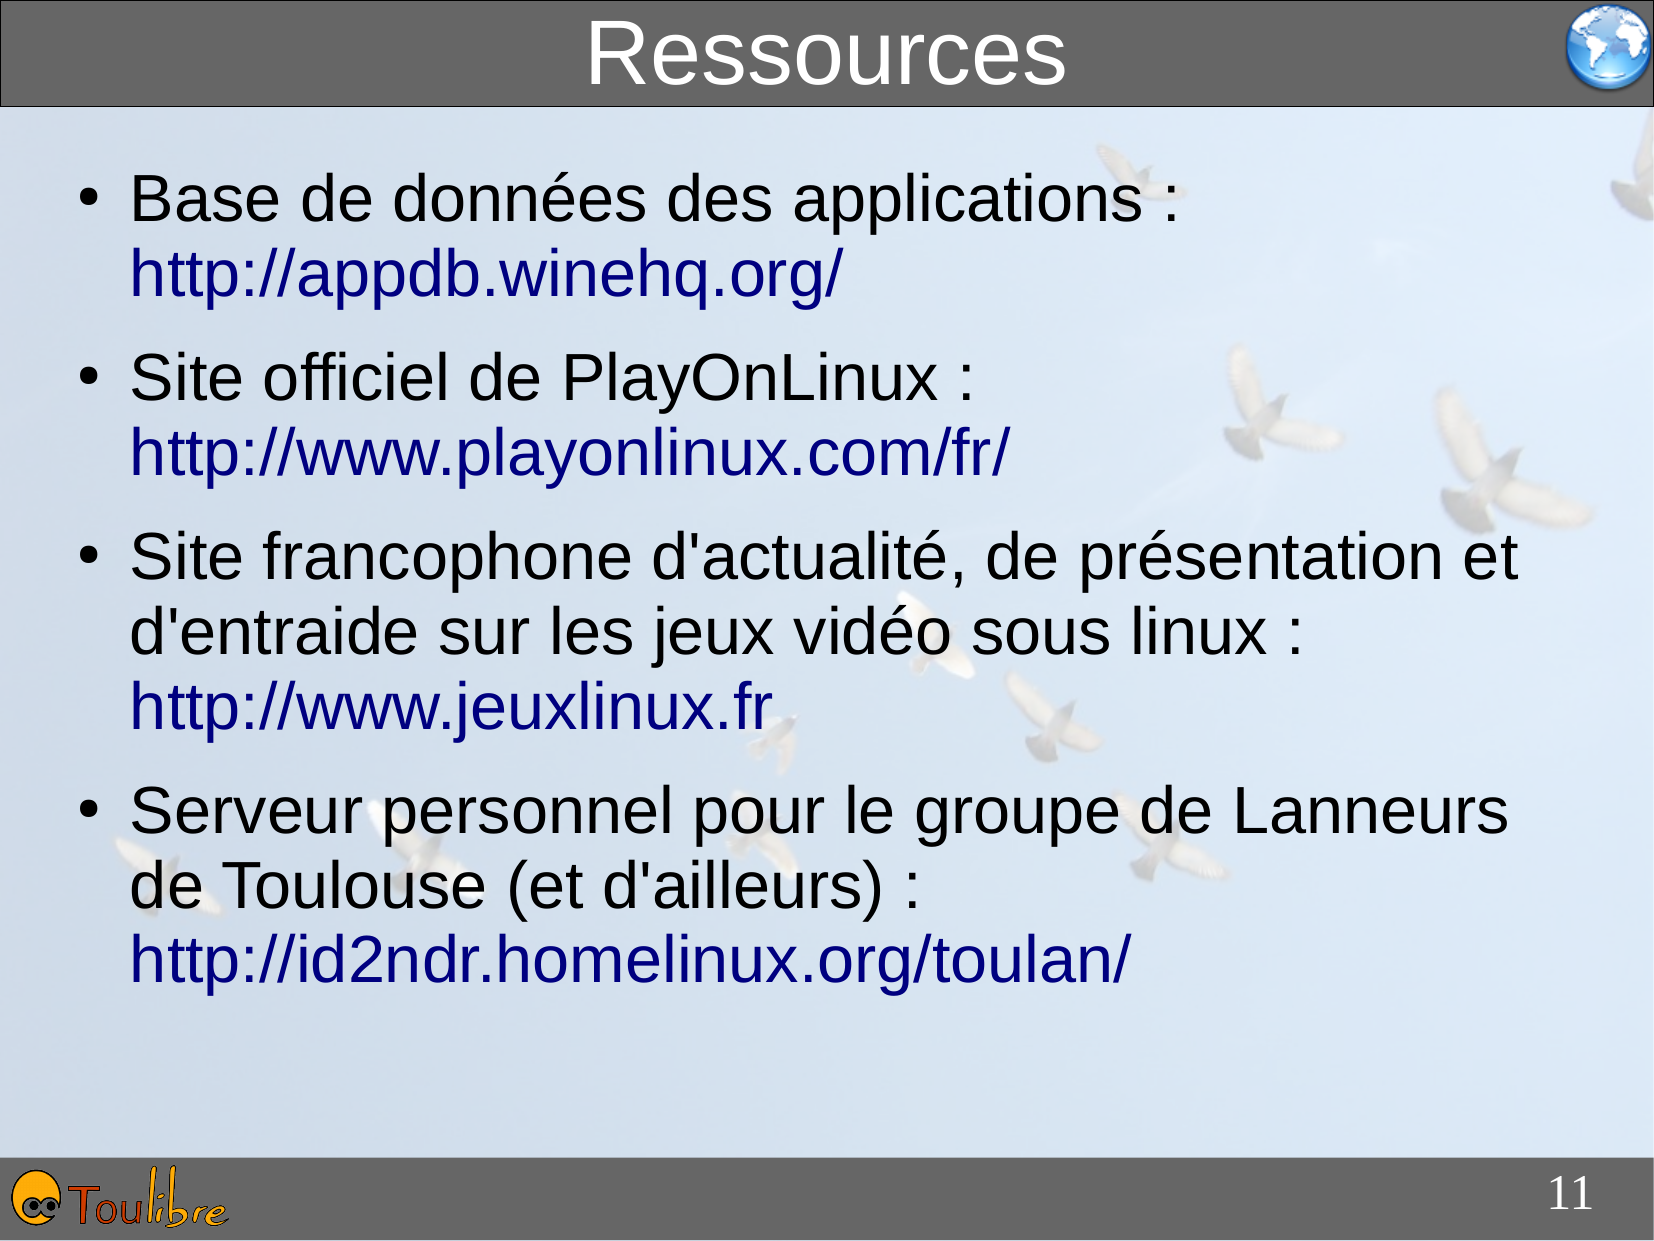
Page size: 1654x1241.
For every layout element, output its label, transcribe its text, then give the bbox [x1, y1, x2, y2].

picture [11, 1165, 229, 1228]
title Ressources [0, 0, 1654, 107]
list Base de données des applications :http://appdb.winehq.org/ Site officiel de PlayOnLinux :http://www.playonlinux.com/fr/ Site francophone d'actualité, de présentation et d'entraide sur les jeux vidéo sous linux :http://www.jeuxlinux.fr Serveur personnel pour le groupe de Lanneurs de Toulouse (et d'ailleurs) : http://id2ndr.homelinux.org/toulan/ [59, 161, 1595, 1093]
picture [1564, 2, 1654, 100]
